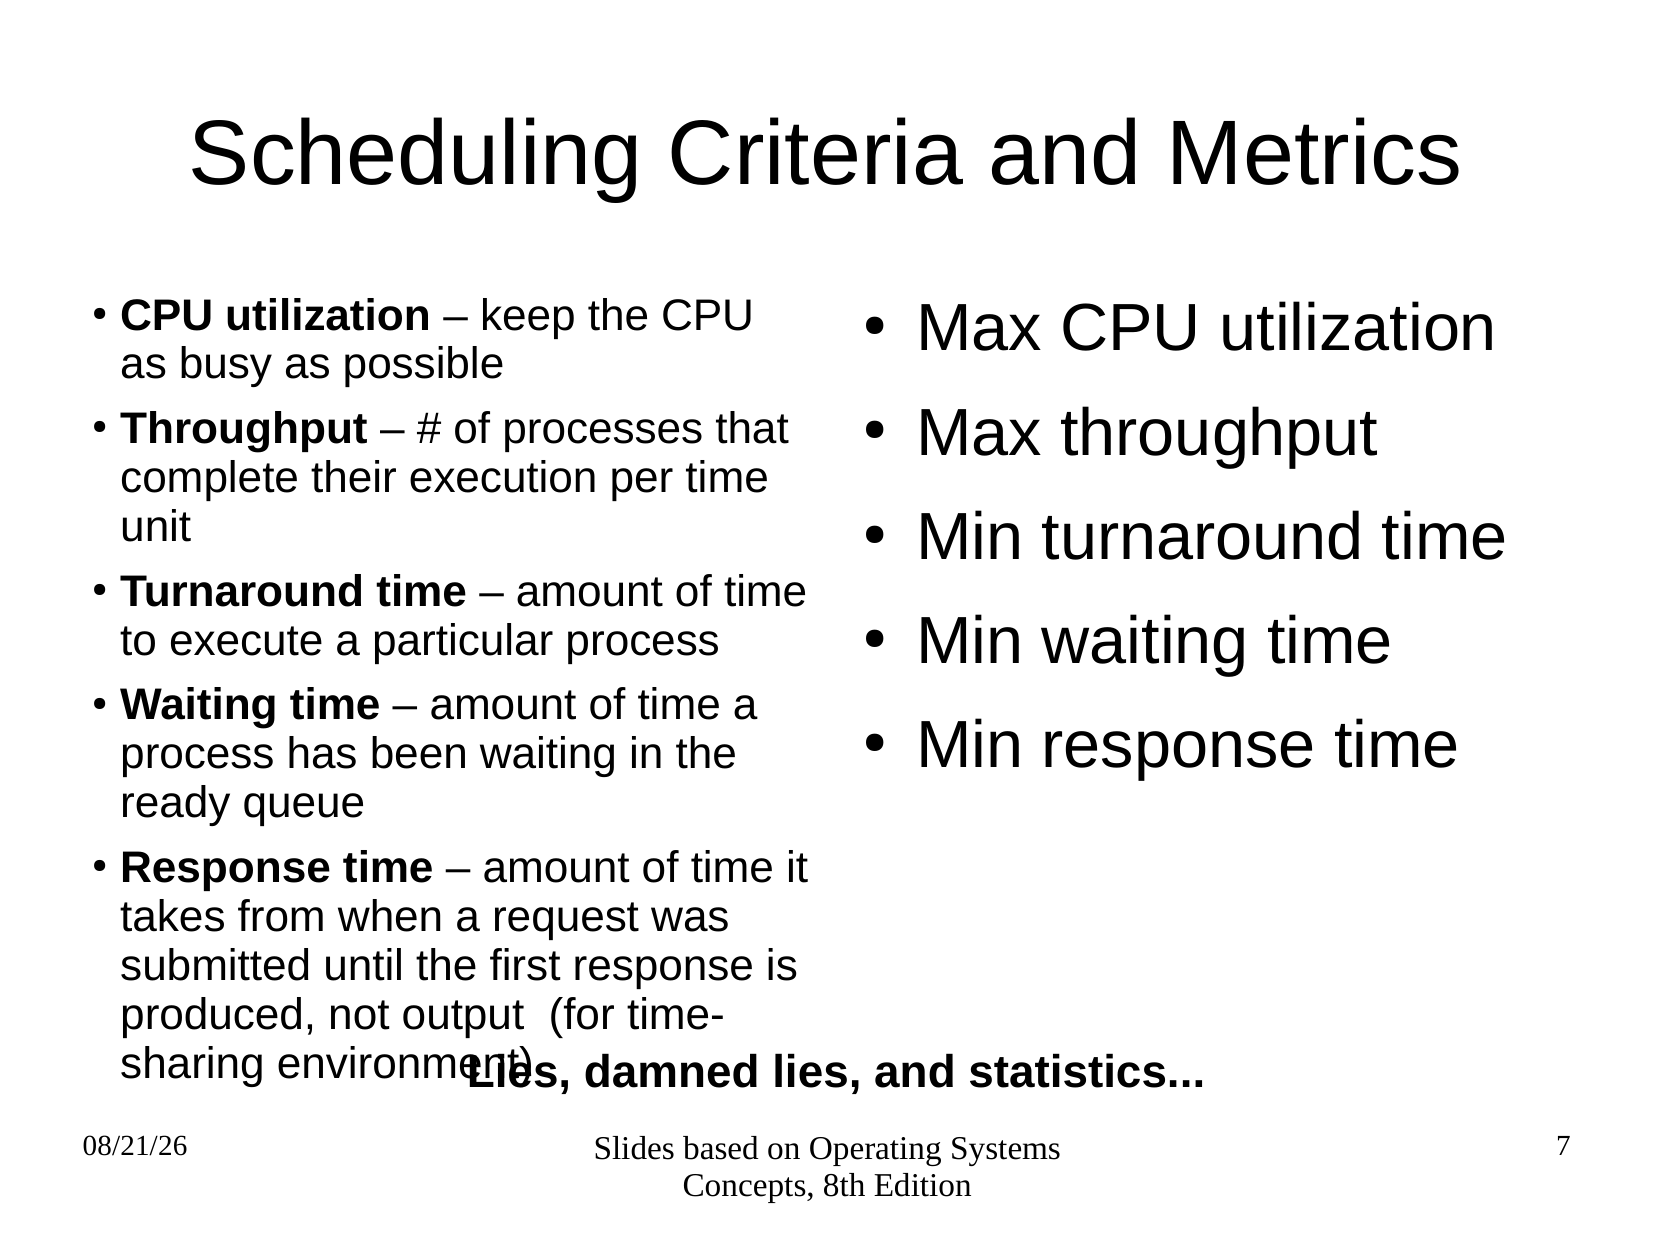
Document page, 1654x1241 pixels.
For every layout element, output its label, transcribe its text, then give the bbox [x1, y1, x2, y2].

title Scheduling Criteria and Metrics [82, 49, 1571, 257]
list Max CPU utilization Max throughput Min turnaround time Min waiting time Min response time [845, 290, 1572, 1109]
list CPU utilization – keep the CPU as busy as possible Throughput – # of processes that complete their execution per time unit Turnaround time – amount of time to execute a particular process Waiting time – amount of time a process has been waiting in the ready queue Response time – amount of time it takes from when a request was submitted until the first response is produced, not output (for time-sharing environment) [82, 290, 809, 1109]
text_box Lies, damned lies, and statistics... [452, 1038, 1221, 1105]
